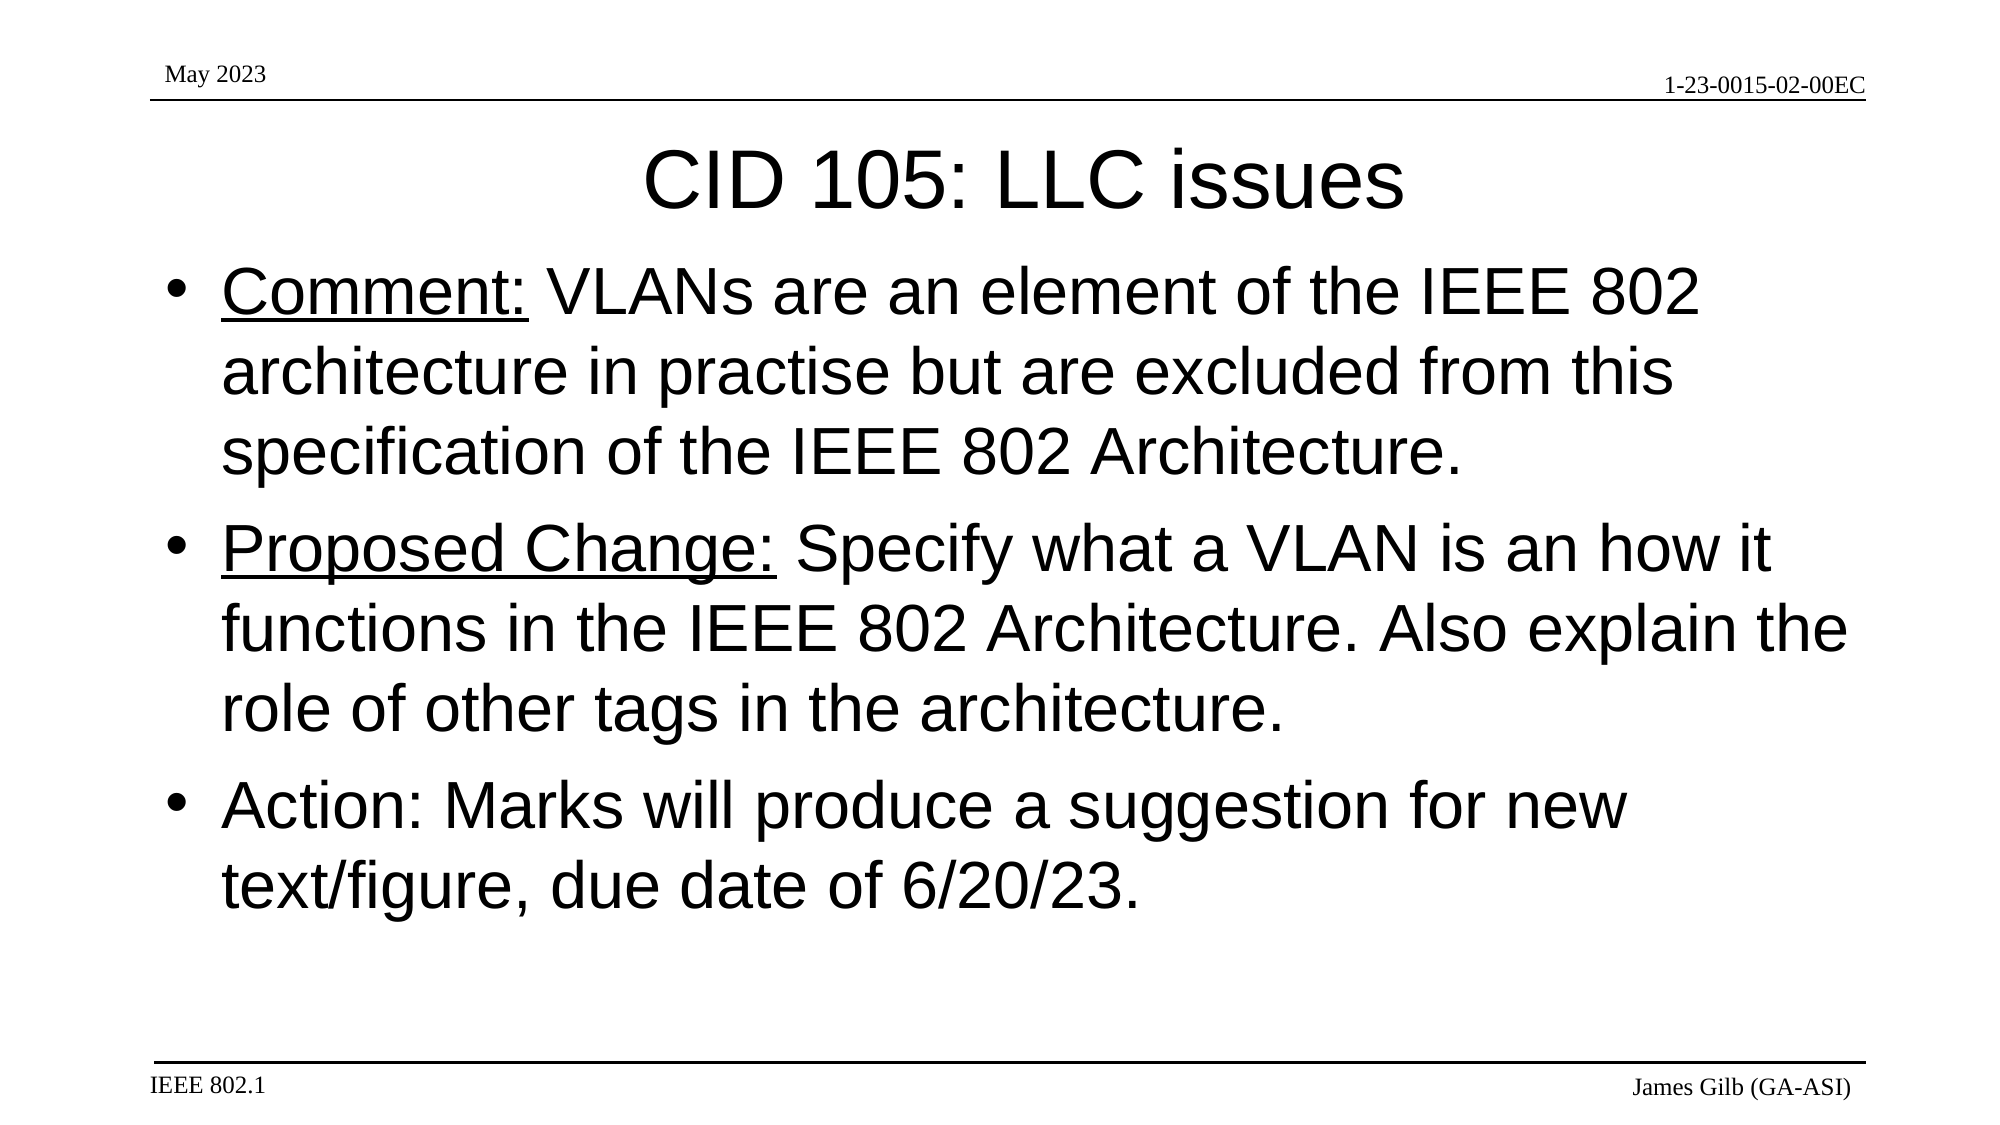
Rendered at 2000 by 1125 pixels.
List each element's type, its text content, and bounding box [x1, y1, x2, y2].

list Comment: VLANs are an element of the IEEE 802 architecture in practise but are excluded from this specification of the IEEE 802 Architecture. Proposed Change: Specify what a VLAN is an how it functions in the IEEE 802 Architecture. Also explain the role of other tags in the architecture. Action: Marks will produce a suggestion for new text/figure, due date of 6/20/23. [149, 239, 1900, 1051]
title CID 105: LLC issues [149, 112, 1900, 238]
